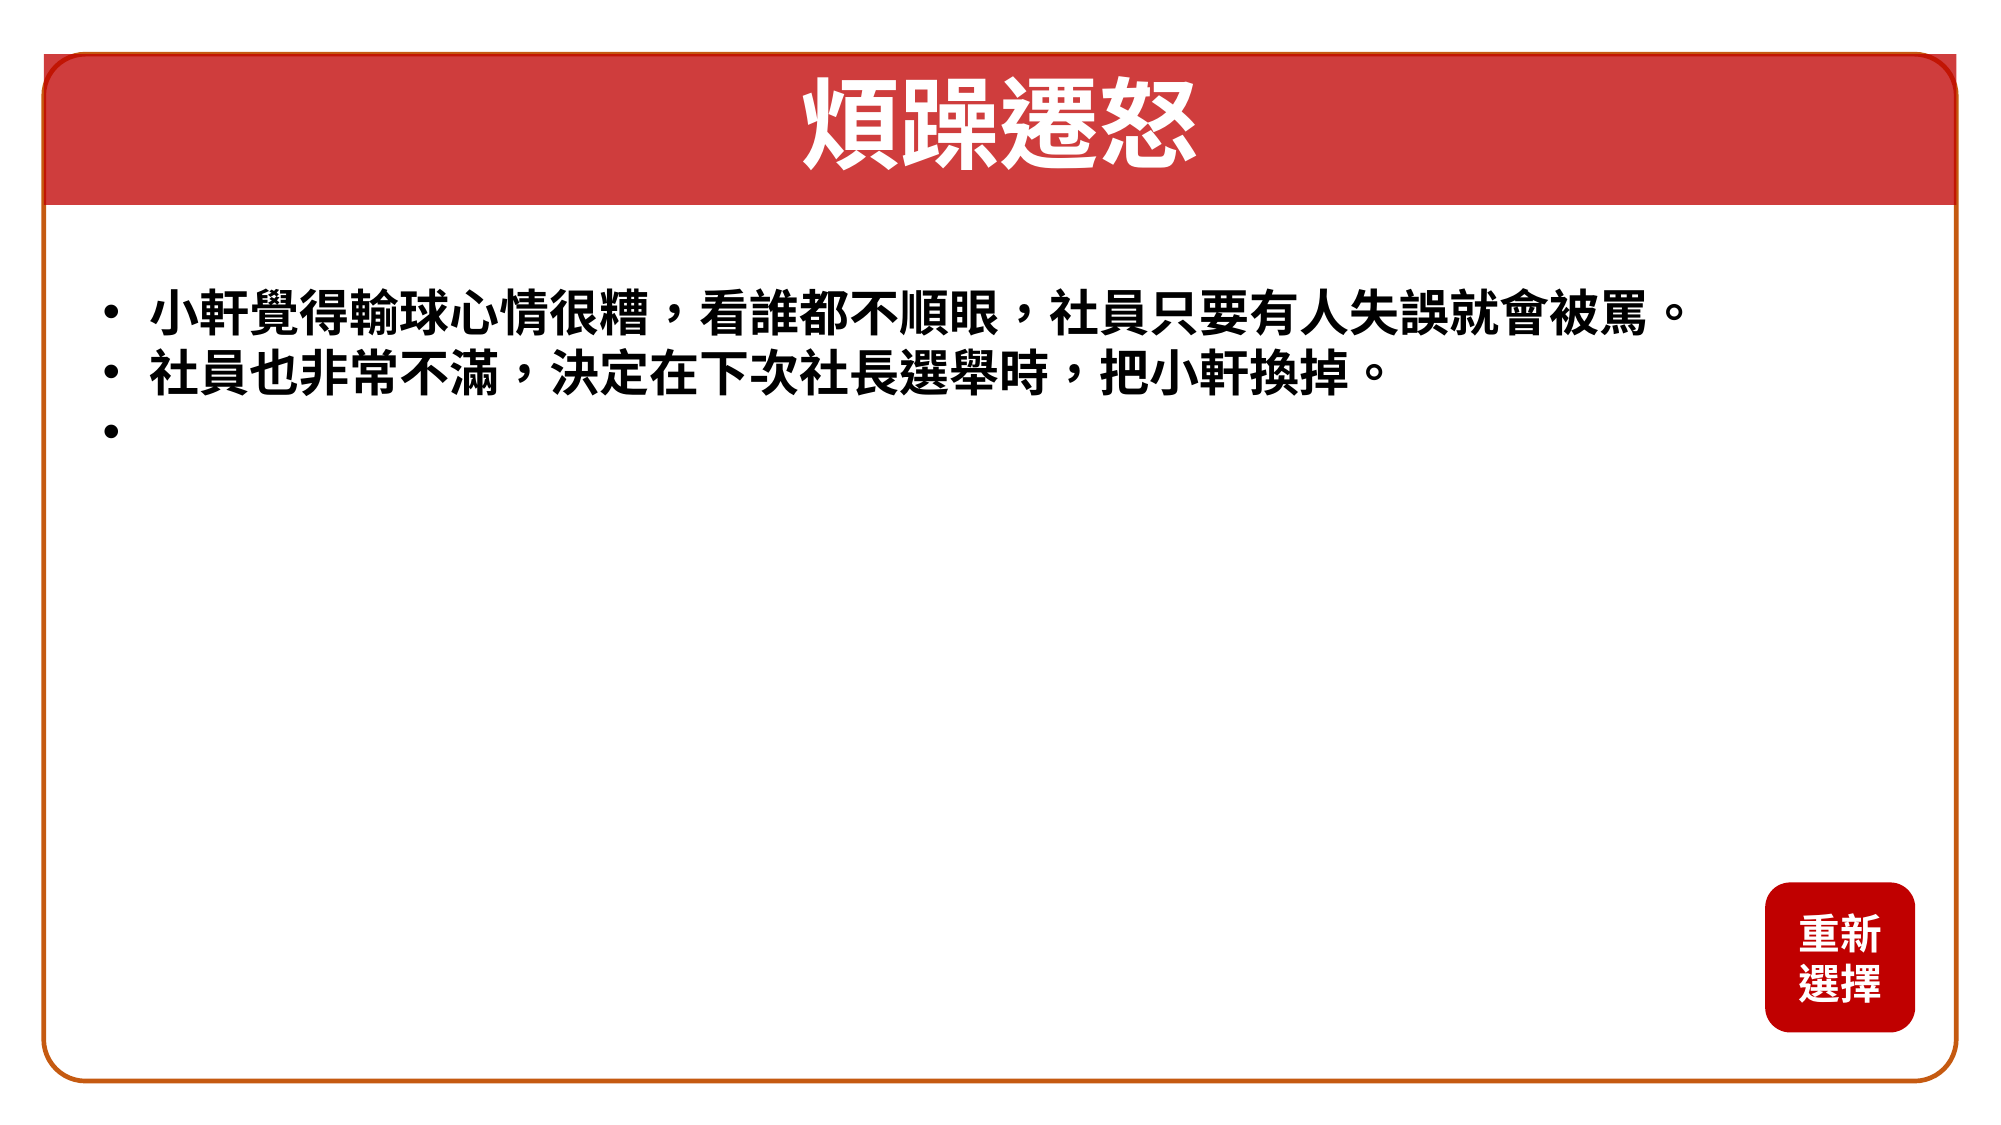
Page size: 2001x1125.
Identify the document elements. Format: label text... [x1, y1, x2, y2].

text_box 煩躁遷怒 [43, 54, 1957, 205]
text_box 小軒覺得輸球心情很糟，看誰都不順眼，社員只要有人失誤就會被罵。 社員也非常不滿，決定在下次社長選舉時，把小軒換掉。 [88, 274, 1741, 469]
text_box 重新選擇 [1765, 882, 1916, 1033]
